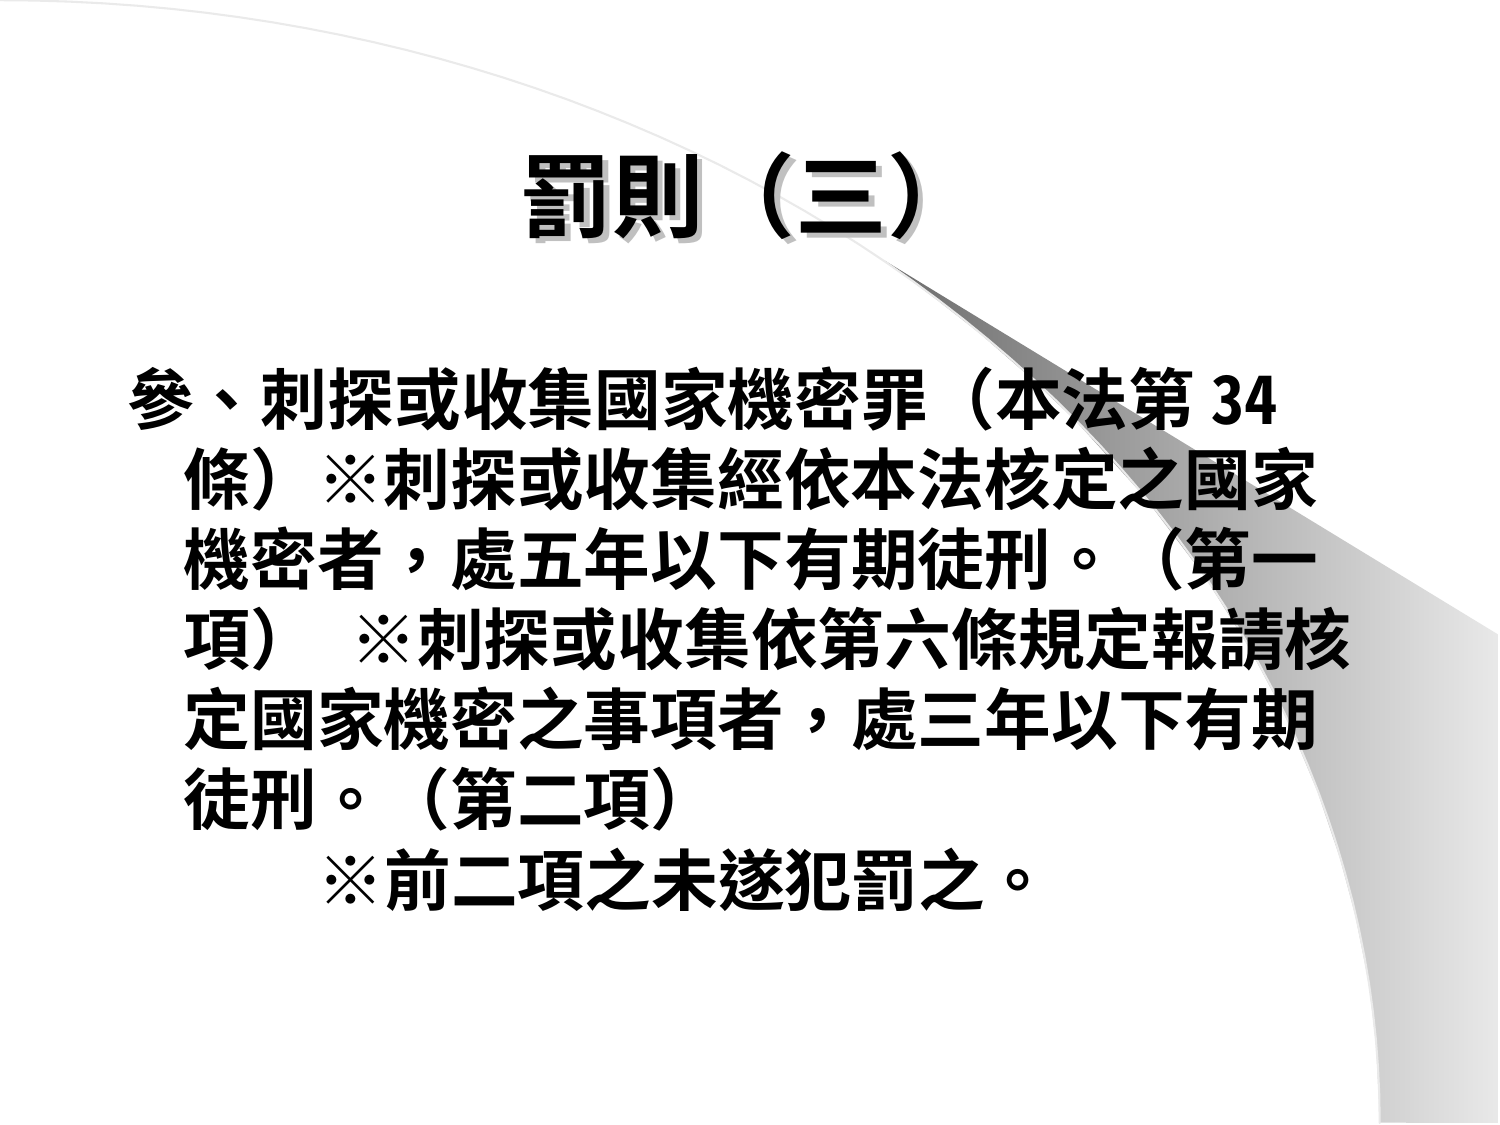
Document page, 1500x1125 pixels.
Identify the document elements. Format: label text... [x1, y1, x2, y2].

title 罰則（三） [112, 99, 1388, 288]
list 參、刺探或收集國家機密罪（本法第34條）※刺探或收集經依本法核定之國家機密者，處五年以下有期徒刑。（第一項） ※刺探或收集依第六條規定報請核定國家機密之事項者，處三年以下有期徒刑。（第二項） ※前二項之未遂犯罰之。 [112, 350, 1388, 1000]
